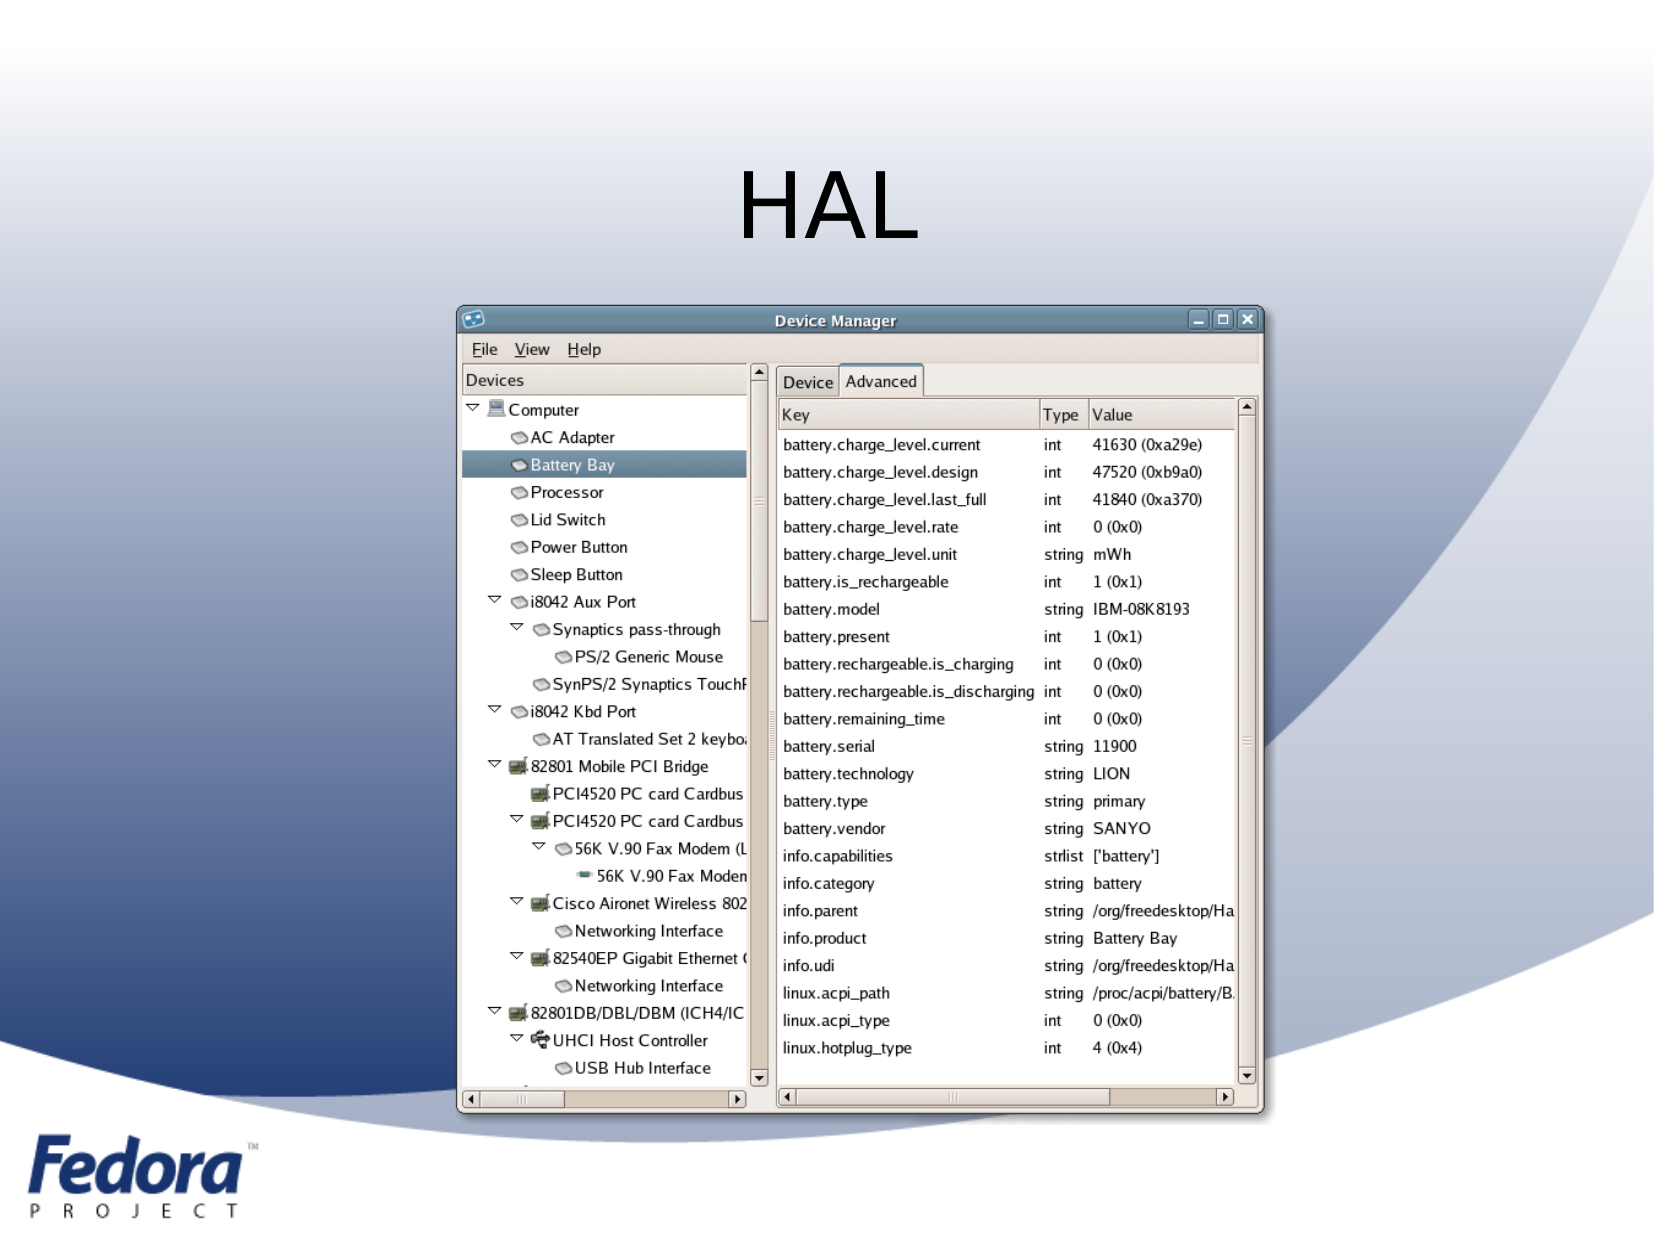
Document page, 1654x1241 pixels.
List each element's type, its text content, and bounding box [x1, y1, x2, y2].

title HAL [121, 102, 1534, 310]
picture [0, 0, 1654, 1241]
